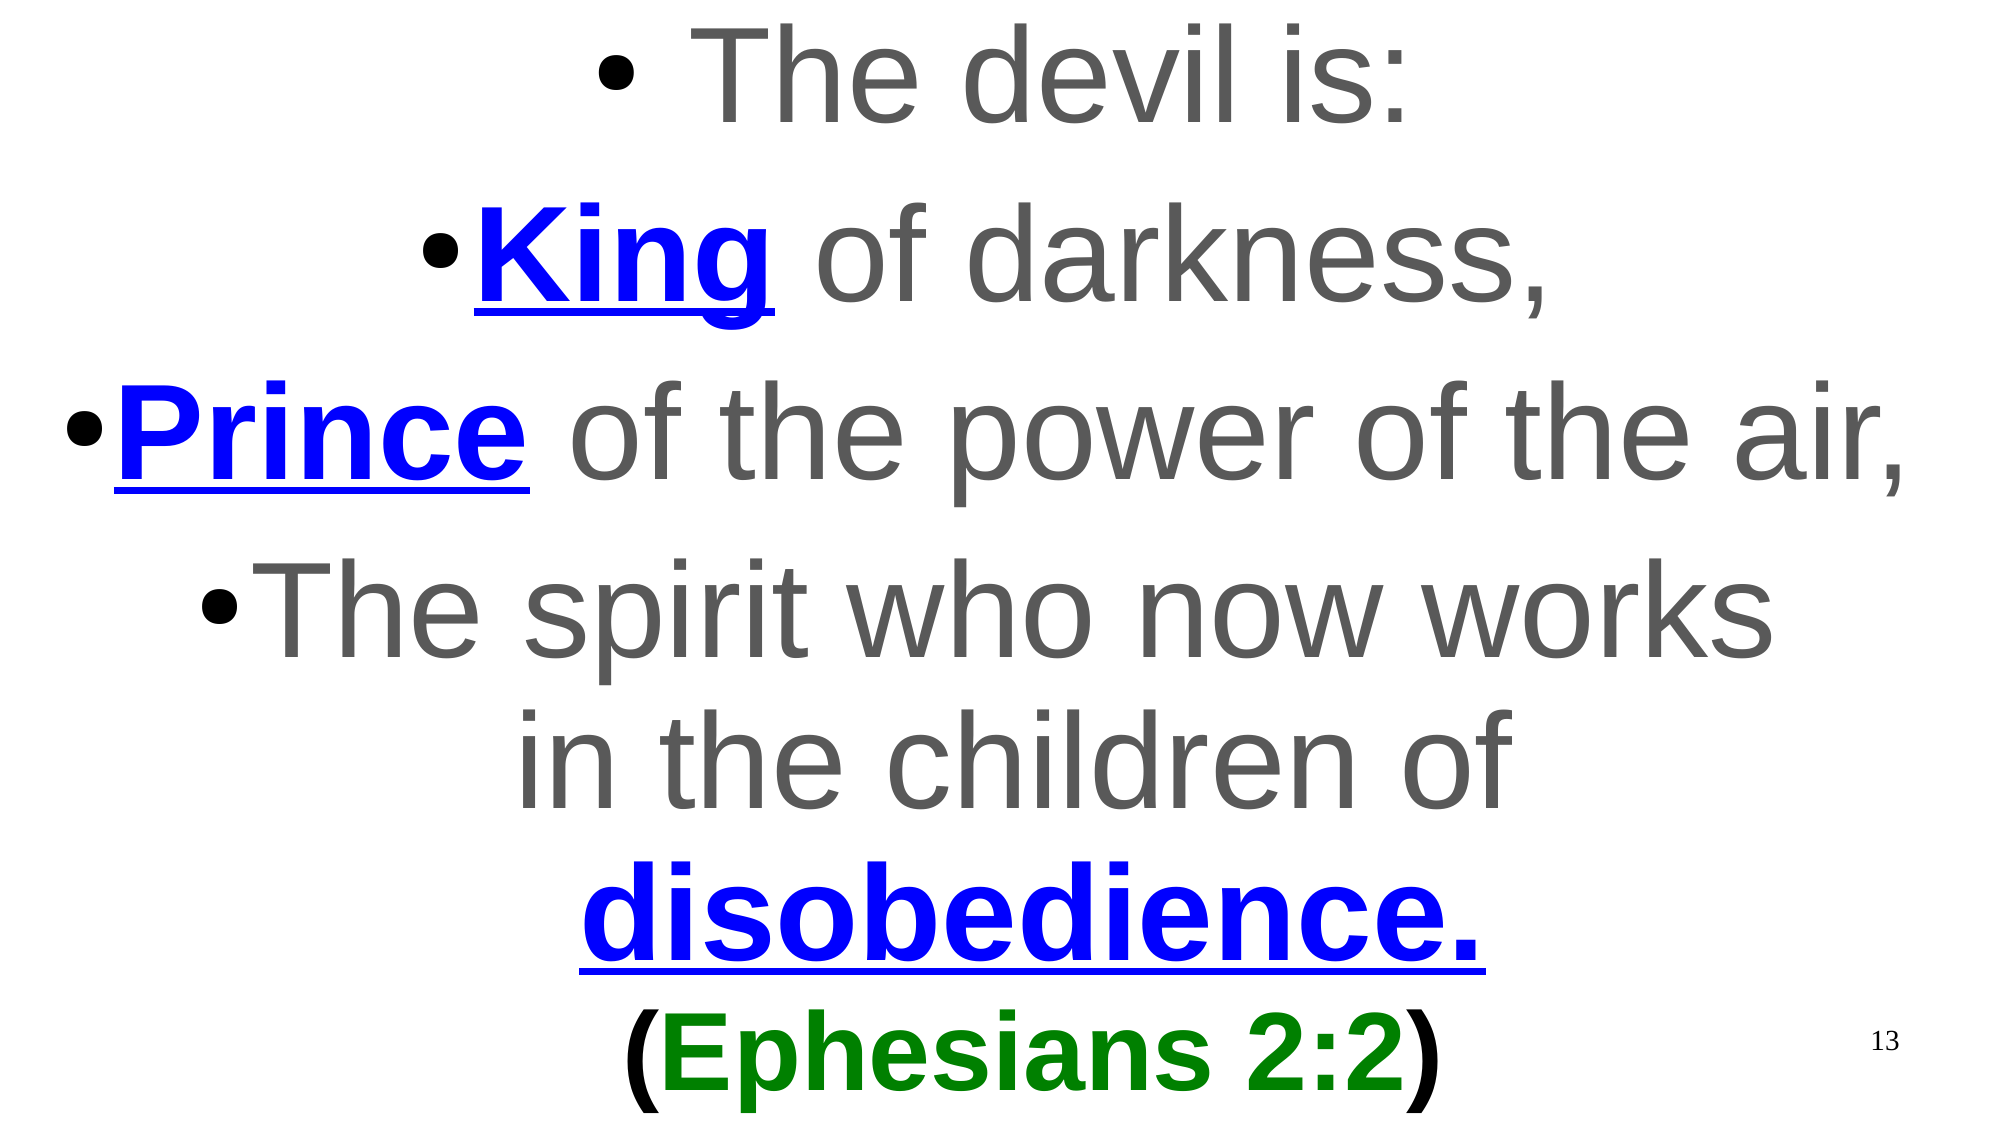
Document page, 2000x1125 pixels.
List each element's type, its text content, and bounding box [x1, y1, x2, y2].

list The devil is: King of darkness, Prince of the power of the air, The spirit who now works in the children of disobedience. (Ephesians 2:2) [0, 0, 1996, 1123]
